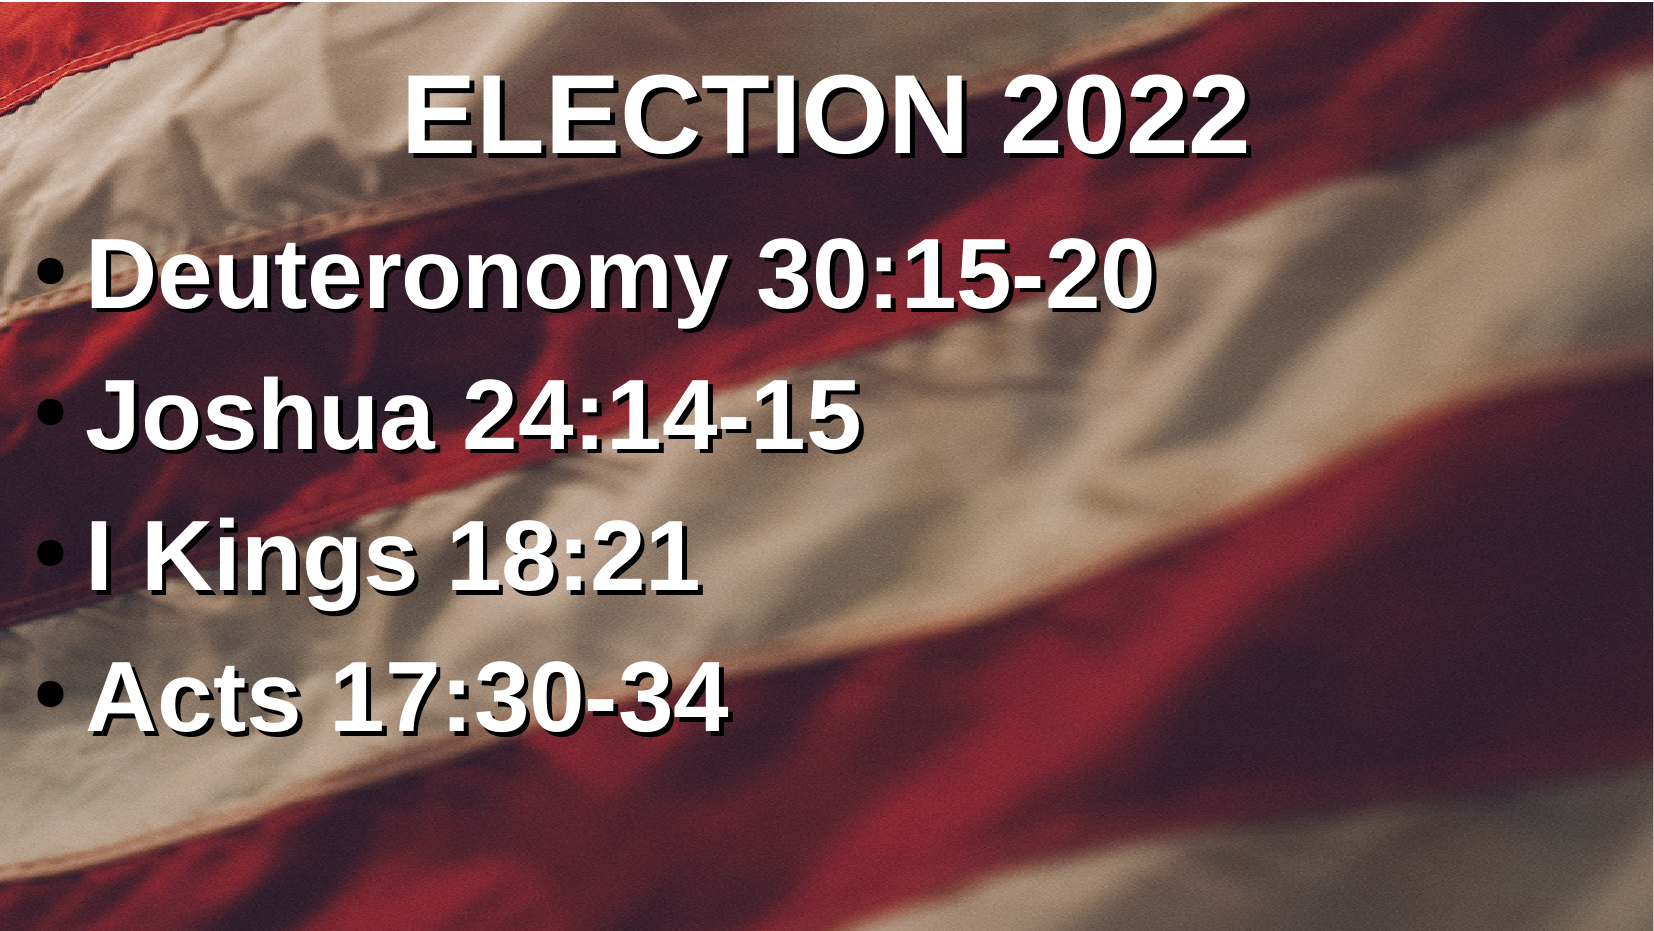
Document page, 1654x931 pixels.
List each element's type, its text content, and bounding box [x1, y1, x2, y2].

title ELECTION 2022 [82, 37, 1571, 193]
picture [0, 2, 1654, 931]
list Deuteronomy 30:15-20 Joshua 24:14-15 I Kings 18:21 Acts 17:30-34 [15, 217, 1636, 916]
